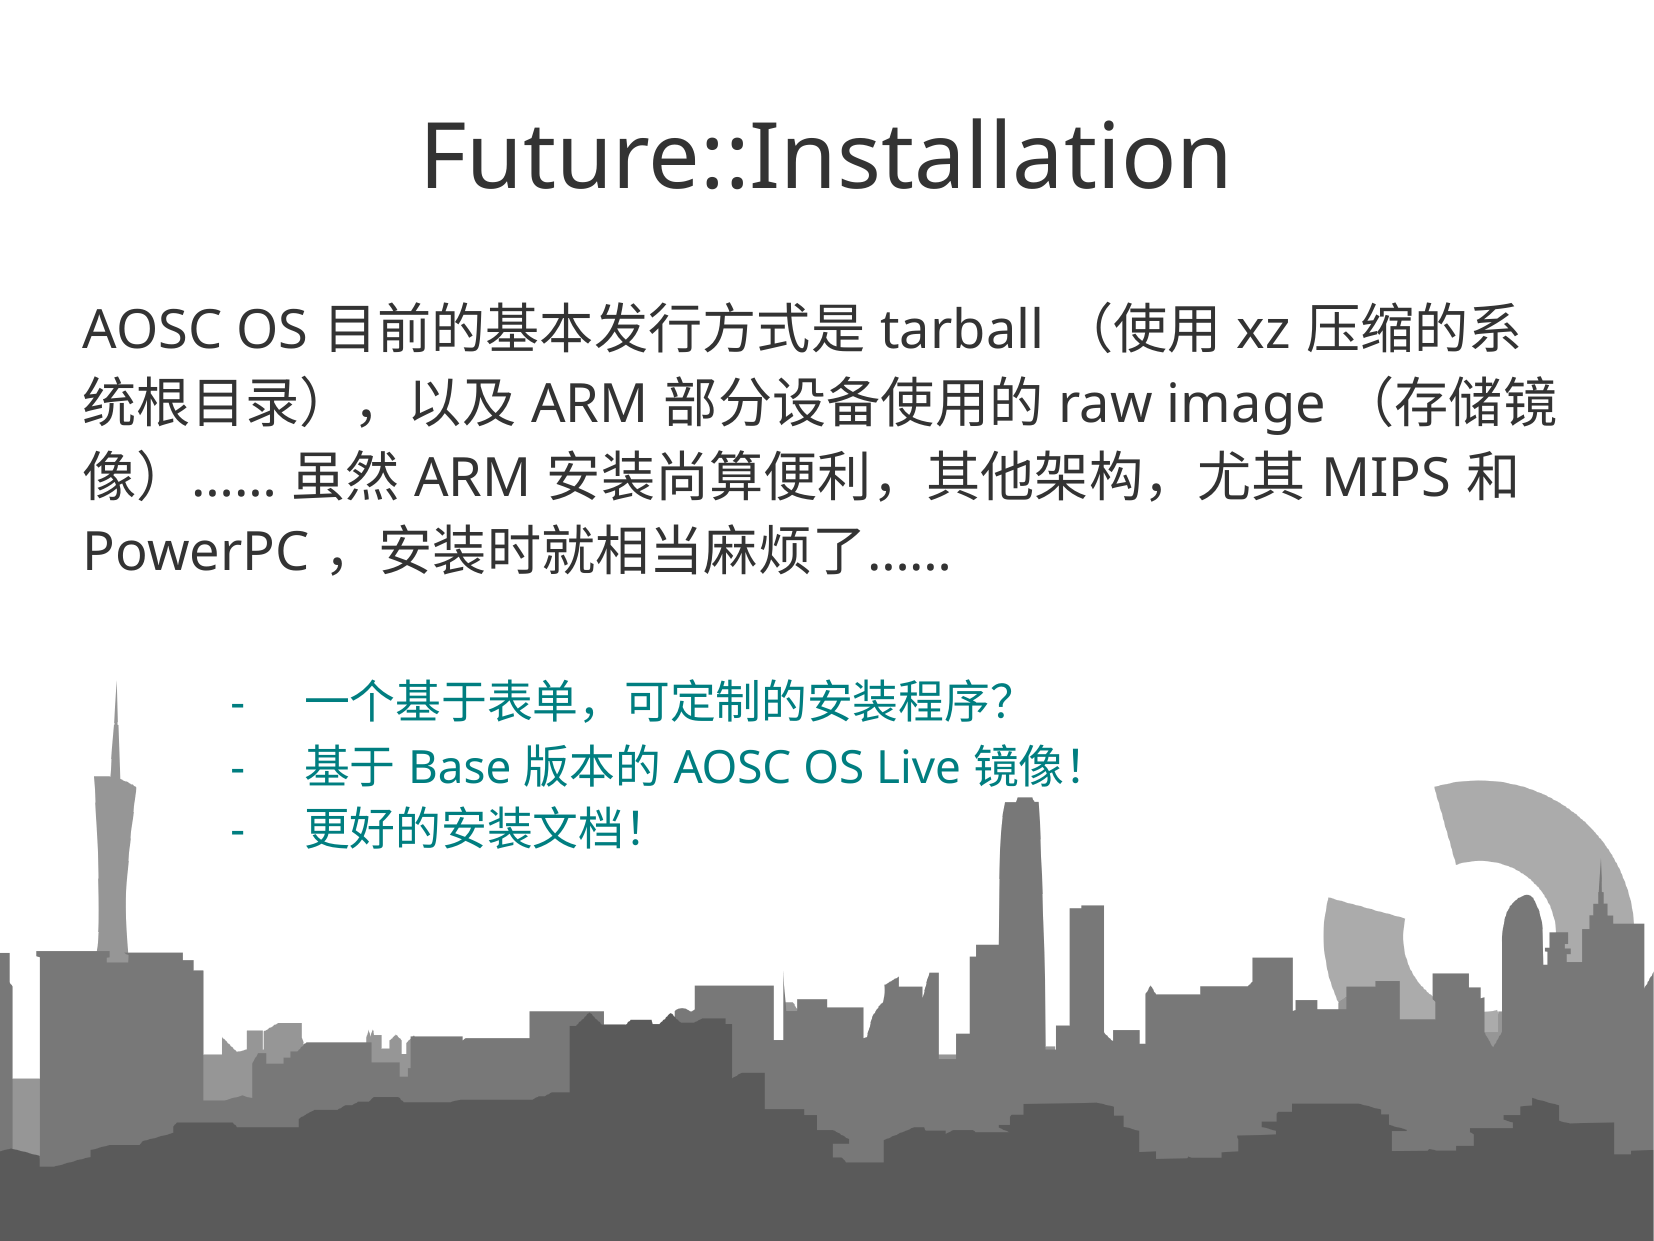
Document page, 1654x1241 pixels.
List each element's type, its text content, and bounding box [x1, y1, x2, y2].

title Future::Installation [82, 49, 1571, 257]
picture [0, 0, 1654, 1241]
list AOSC OS目前的基本发行方式是tarball（使用xz压缩的系统根目录），以及ARM部分设备使用的raw image（存储镜像）…… 虽然ARM安装尚算便利，其他架构，尤其MIPS和PowerPC，安装时就相当麻烦了…… - 一个基于表单，可定制的安装程序？ - 基于Base版本的AOSC OS Live镜像！ - 更好的安装文档！ [82, 290, 1571, 1010]
